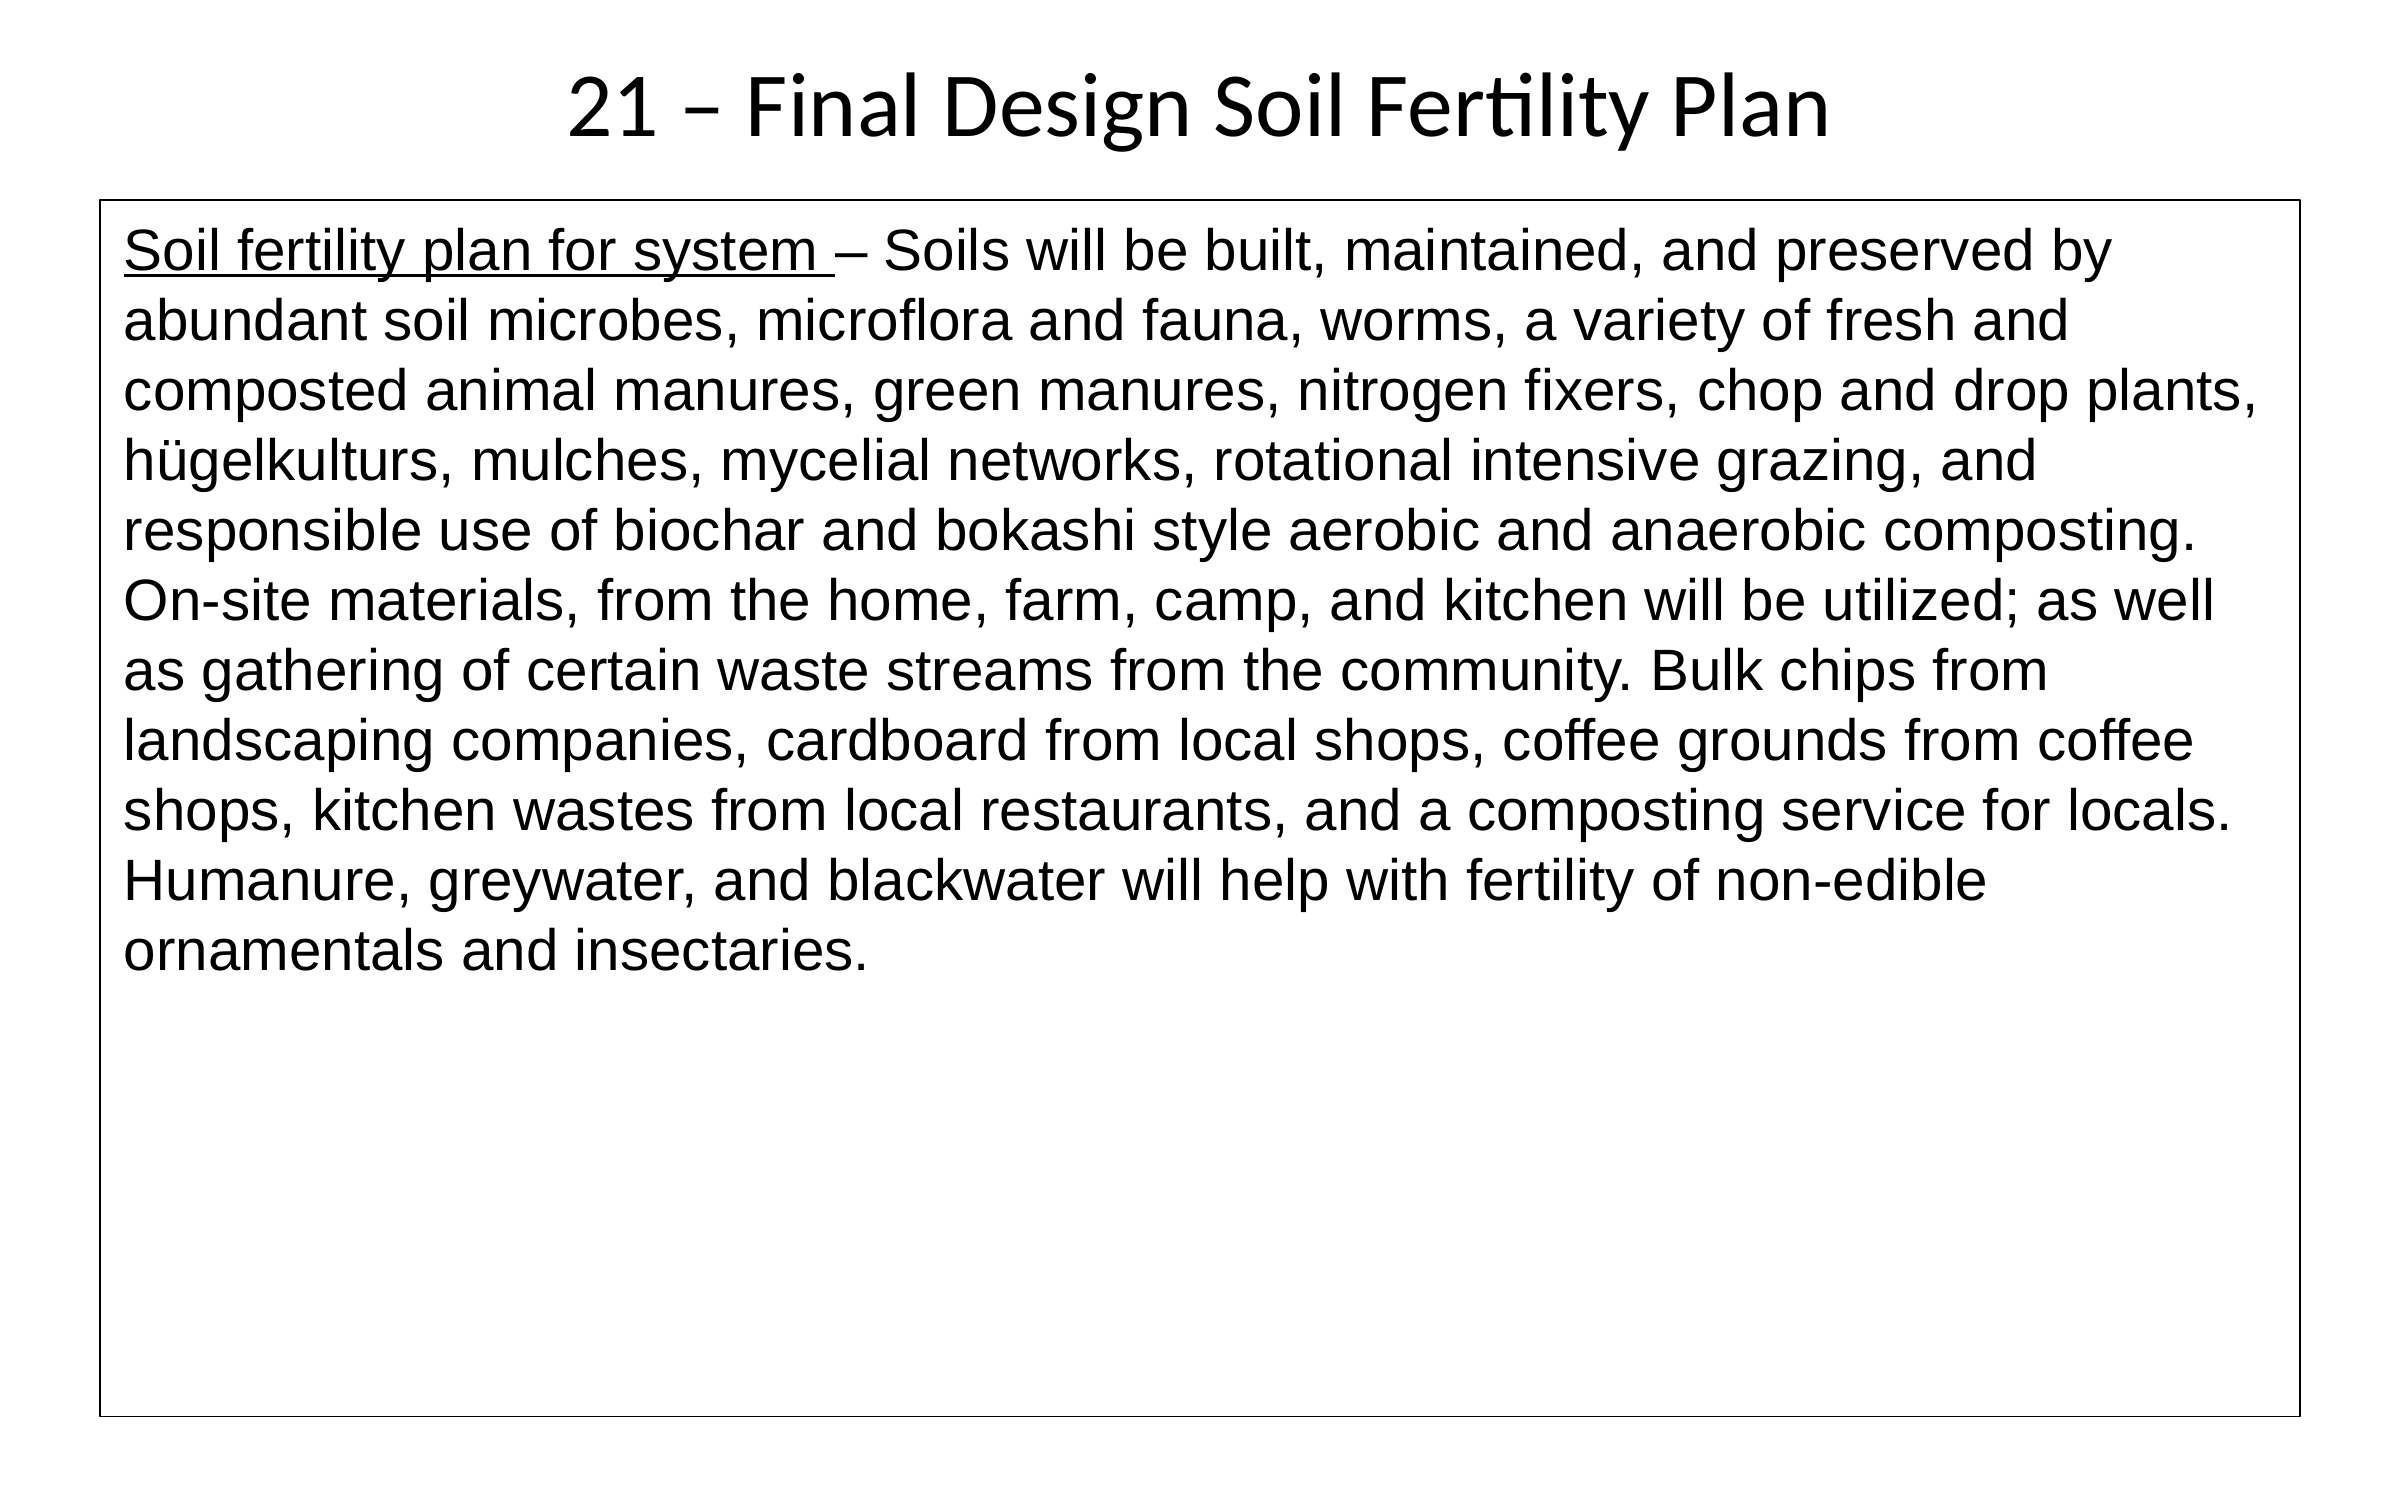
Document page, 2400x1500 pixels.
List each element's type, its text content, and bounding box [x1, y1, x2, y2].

text_box Soil fertility plan for system – Soils will be built, maintained, and preserved by abundant soil microbes, microflora and fauna, worms, a variety of fresh and composted animal manures, green manures, nitrogen fixers, chop and drop plants, hügelkulturs, mulches, mycelial networks, rotational intensive grazing, and responsible use of biochar and bokashi style aerobic and anaerobic composting. On-site materials, from the home, farm, camp, and kitchen will be utilized; as well as gathering of certain waste streams from the community. Bulk chips from landscaping companies, cardboard from local shops, coffee grounds from coffee shops, kitchen wastes from local restaurants, and a composting service for locals. Humanure, greywater, and blackwater will help with fertility of non-edible ornamentals and insectaries. [99, 200, 2300, 1417]
text_box 21 – Final Design Soil Fertility Plan [179, 33, 2220, 167]
